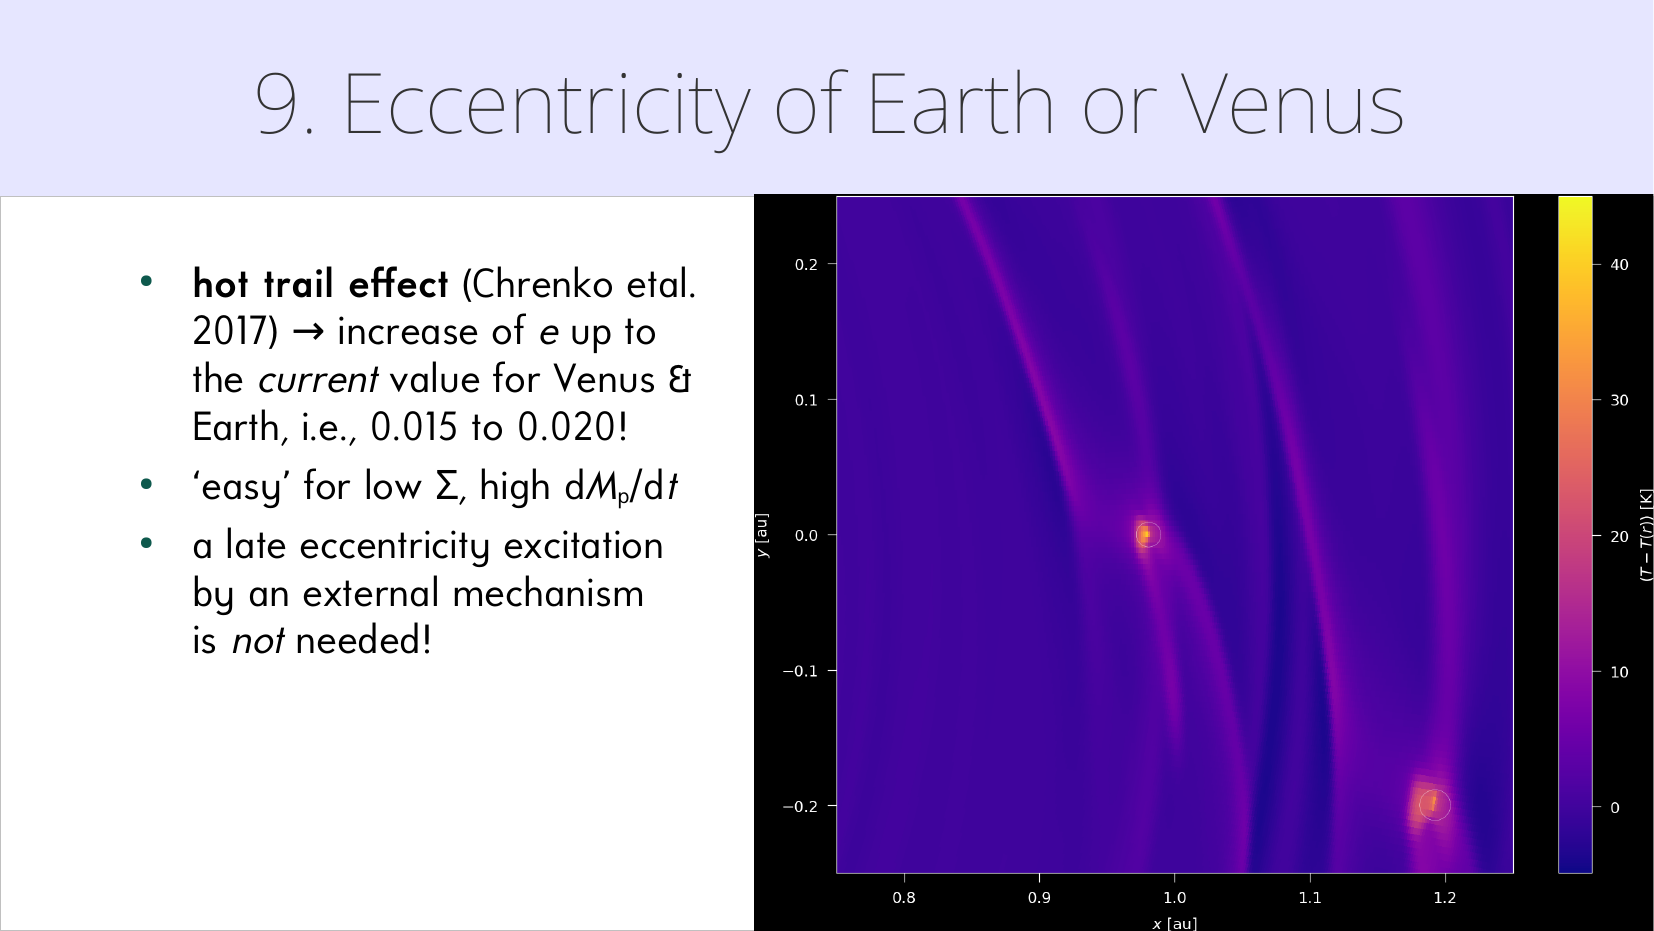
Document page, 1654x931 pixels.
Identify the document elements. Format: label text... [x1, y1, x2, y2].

picture [754, 194, 1654, 931]
list hot trail effect (Chrenko etal. 2017) → increase of e up to the current value for Venus & Earth, i.e., 0.015 to 0.020! ‘easy’ for low Σ, high dMp/dt a late eccentricity excitation by an external mechanism is not needed! [121, 258, 721, 798]
title 9. Eccentricity of Earth or Venus [124, 23, 1537, 179]
